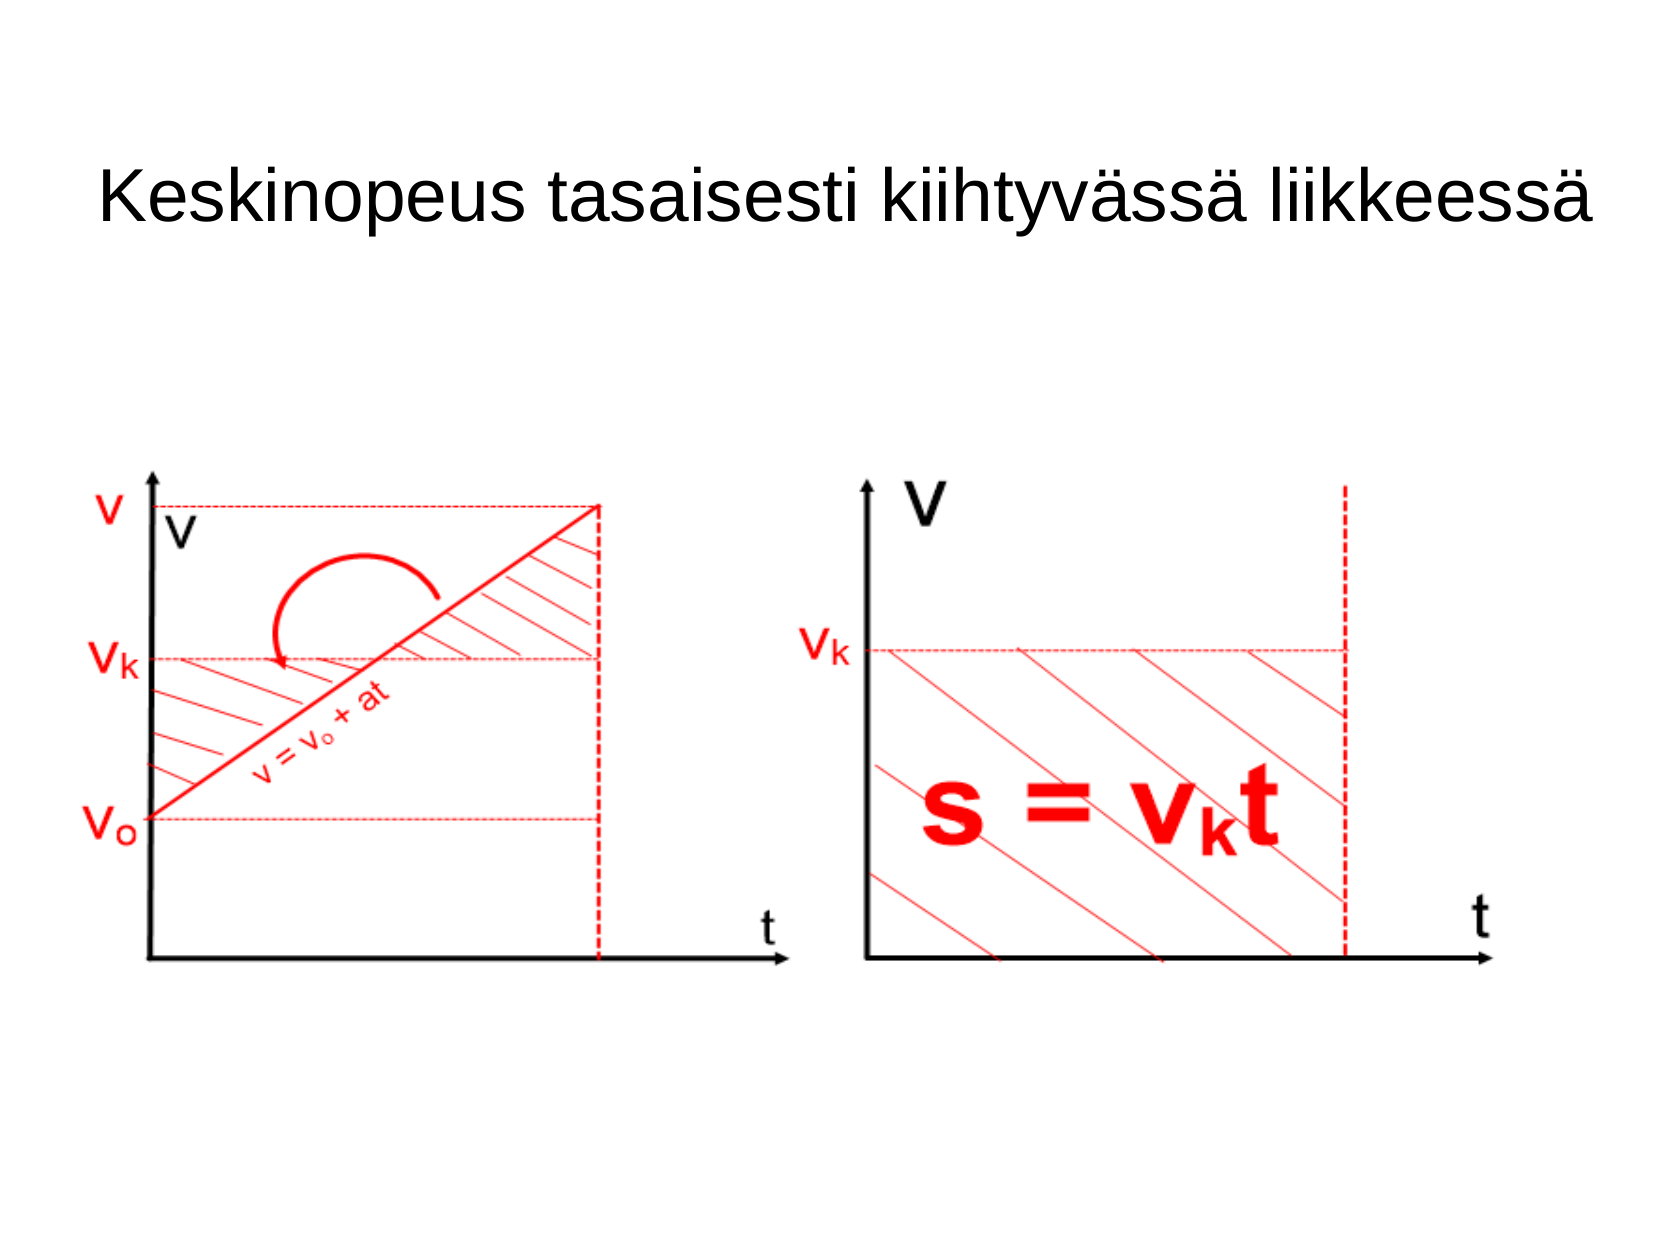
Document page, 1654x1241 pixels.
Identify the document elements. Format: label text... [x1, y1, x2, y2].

picture [31, 370, 1601, 1014]
text_box Keskinopeus tasaisesti kiihtyvässä liikkeessä [82, 141, 1630, 248]
